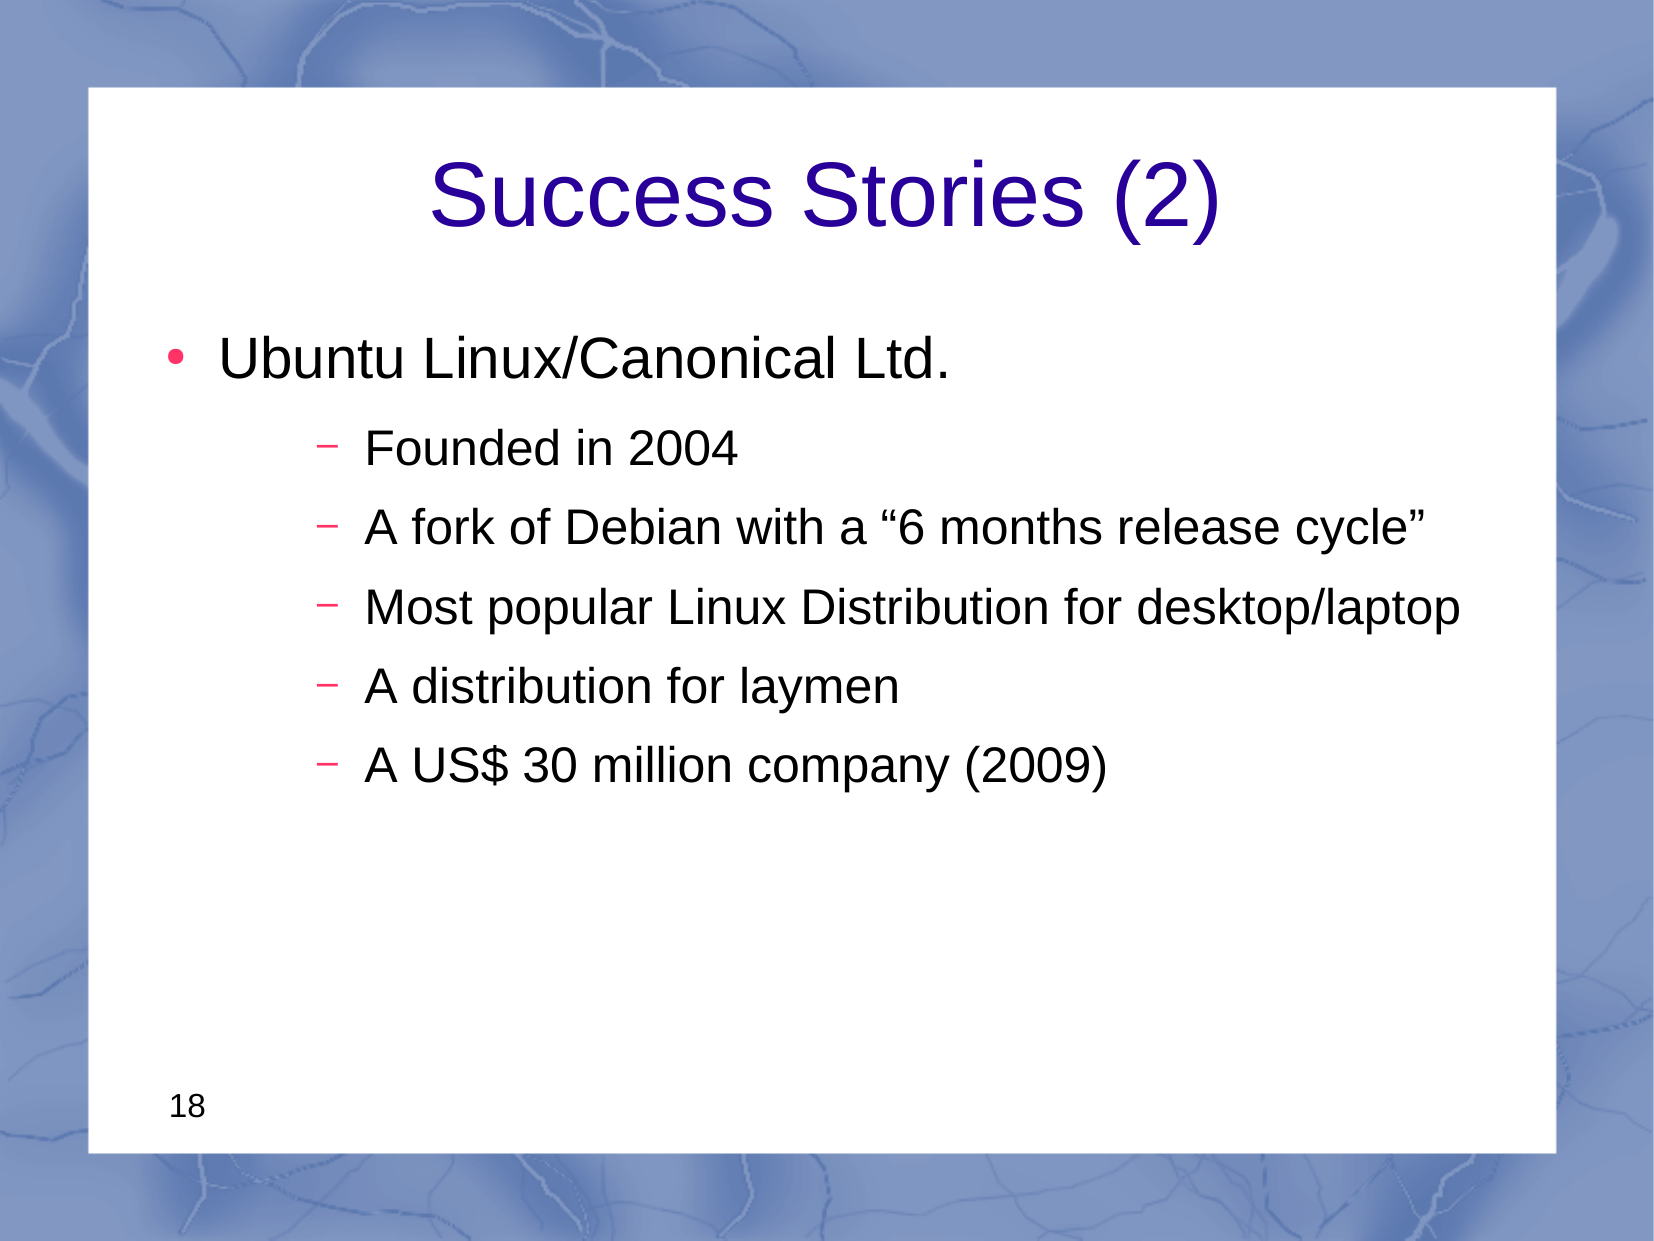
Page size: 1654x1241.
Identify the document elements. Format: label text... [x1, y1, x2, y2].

title Success Stories (2) [118, 90, 1536, 298]
picture [0, 0, 1654, 1241]
list Ubuntu Linux/Canonical Ltd. Founded in 2004 A fork of Debian with a “6 months release cycle” Most popular Linux Distribution for desktop/laptop A distribution for laymen A US$ 30 million company (2009) [147, 325, 1506, 1045]
